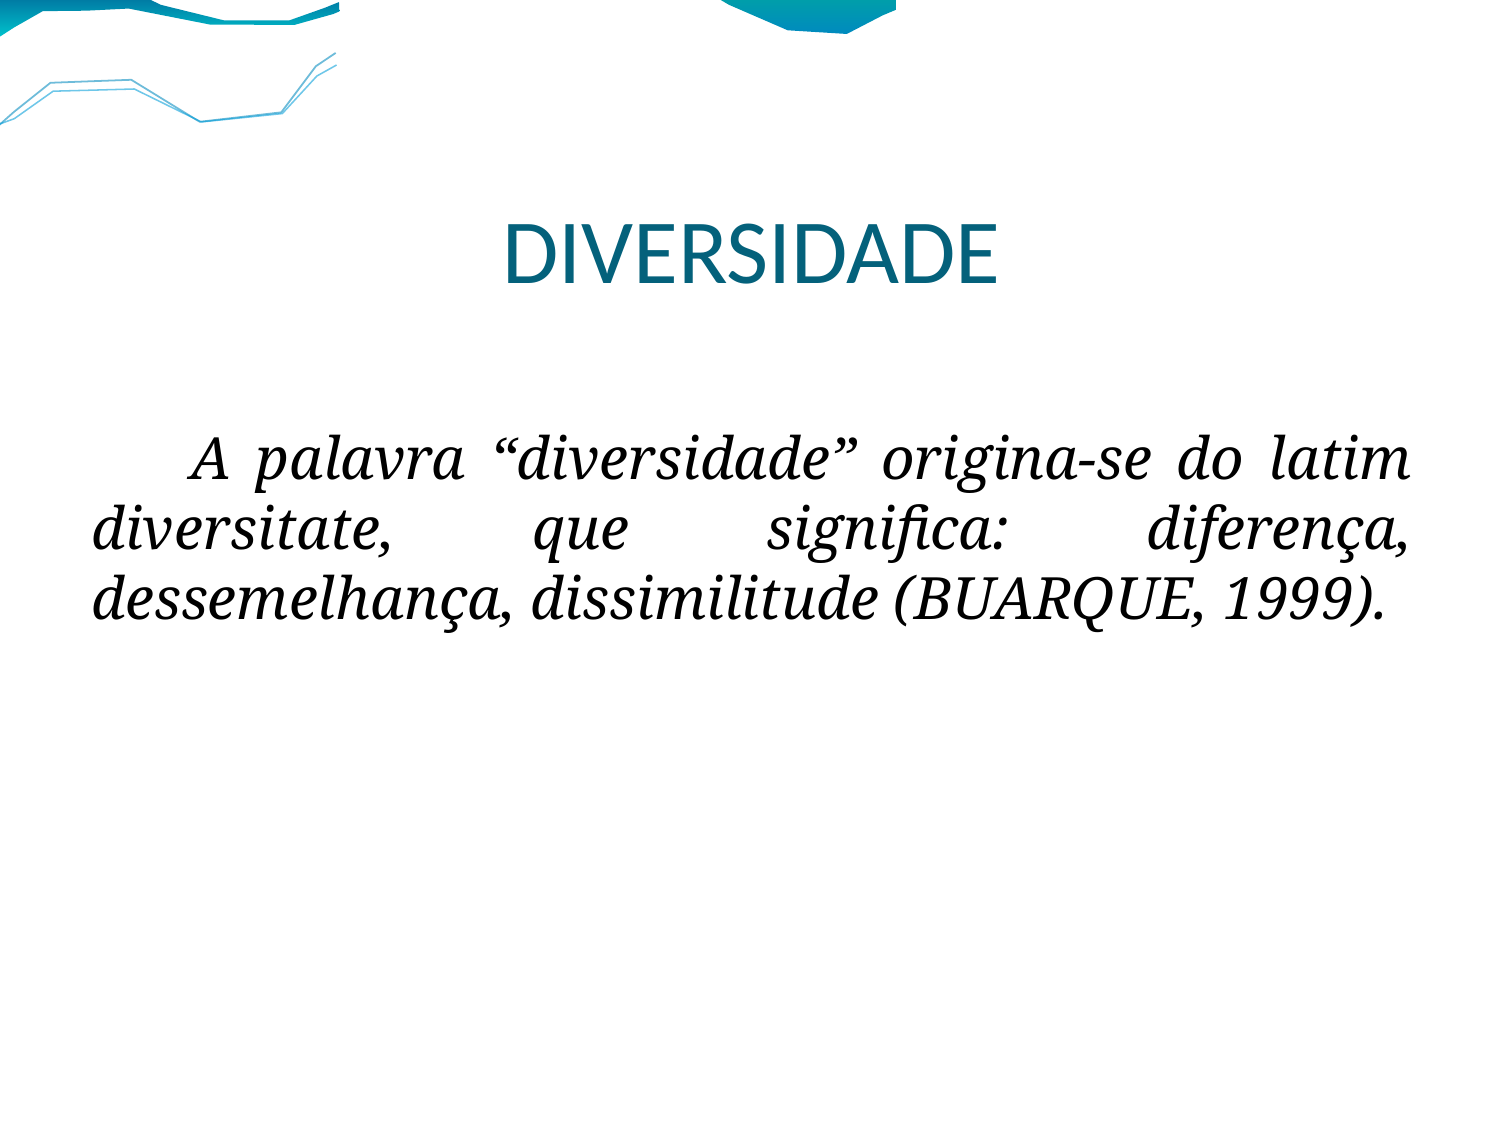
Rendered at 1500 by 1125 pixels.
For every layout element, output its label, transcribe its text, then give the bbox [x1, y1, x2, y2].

list A palavra “diversidade” origina-se do latim diversitate, que significa: diferença, dessemelhança, dissimilitude (BUARQUE, 1999). [76, 314, 1427, 1085]
title DIVERSIDADE [76, 184, 1427, 314]
